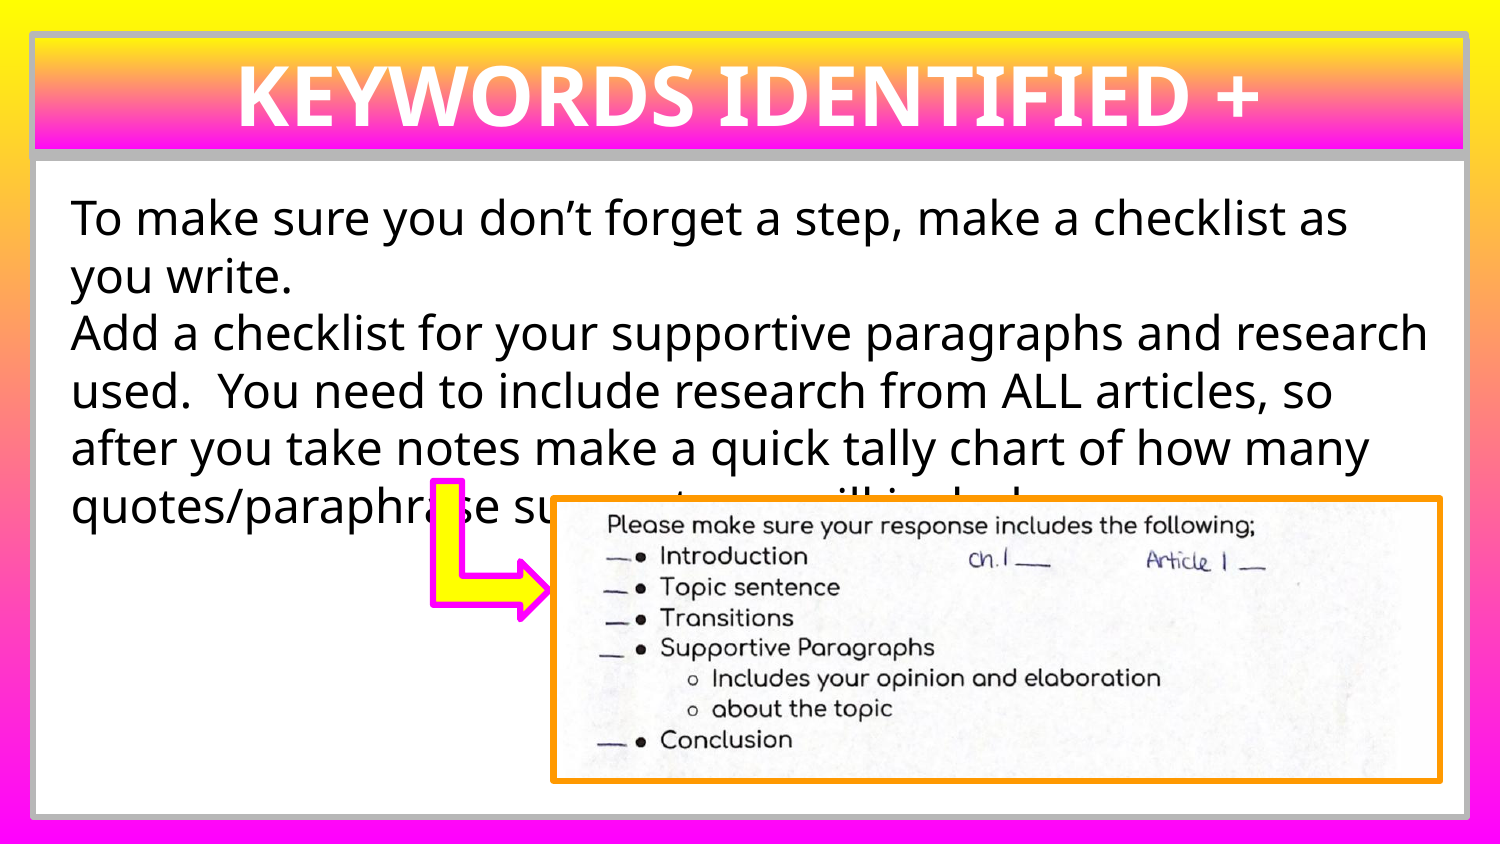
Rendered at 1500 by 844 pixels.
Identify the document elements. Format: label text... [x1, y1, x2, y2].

text_box KEYWORDS IDENTIFIED + [32, 34, 1466, 153]
text_box To make sure you don’t forget a step, make a checklist as you write. Add a checklist for your supportive paragraphs and research used. You need to include research from ALL articles, so after you take notes make a quick tally chart of how many quotes/paraphrase support you will include. [55, 172, 1450, 806]
picture [556, 501, 1438, 778]
text_box [32, 40, 1467, 817]
